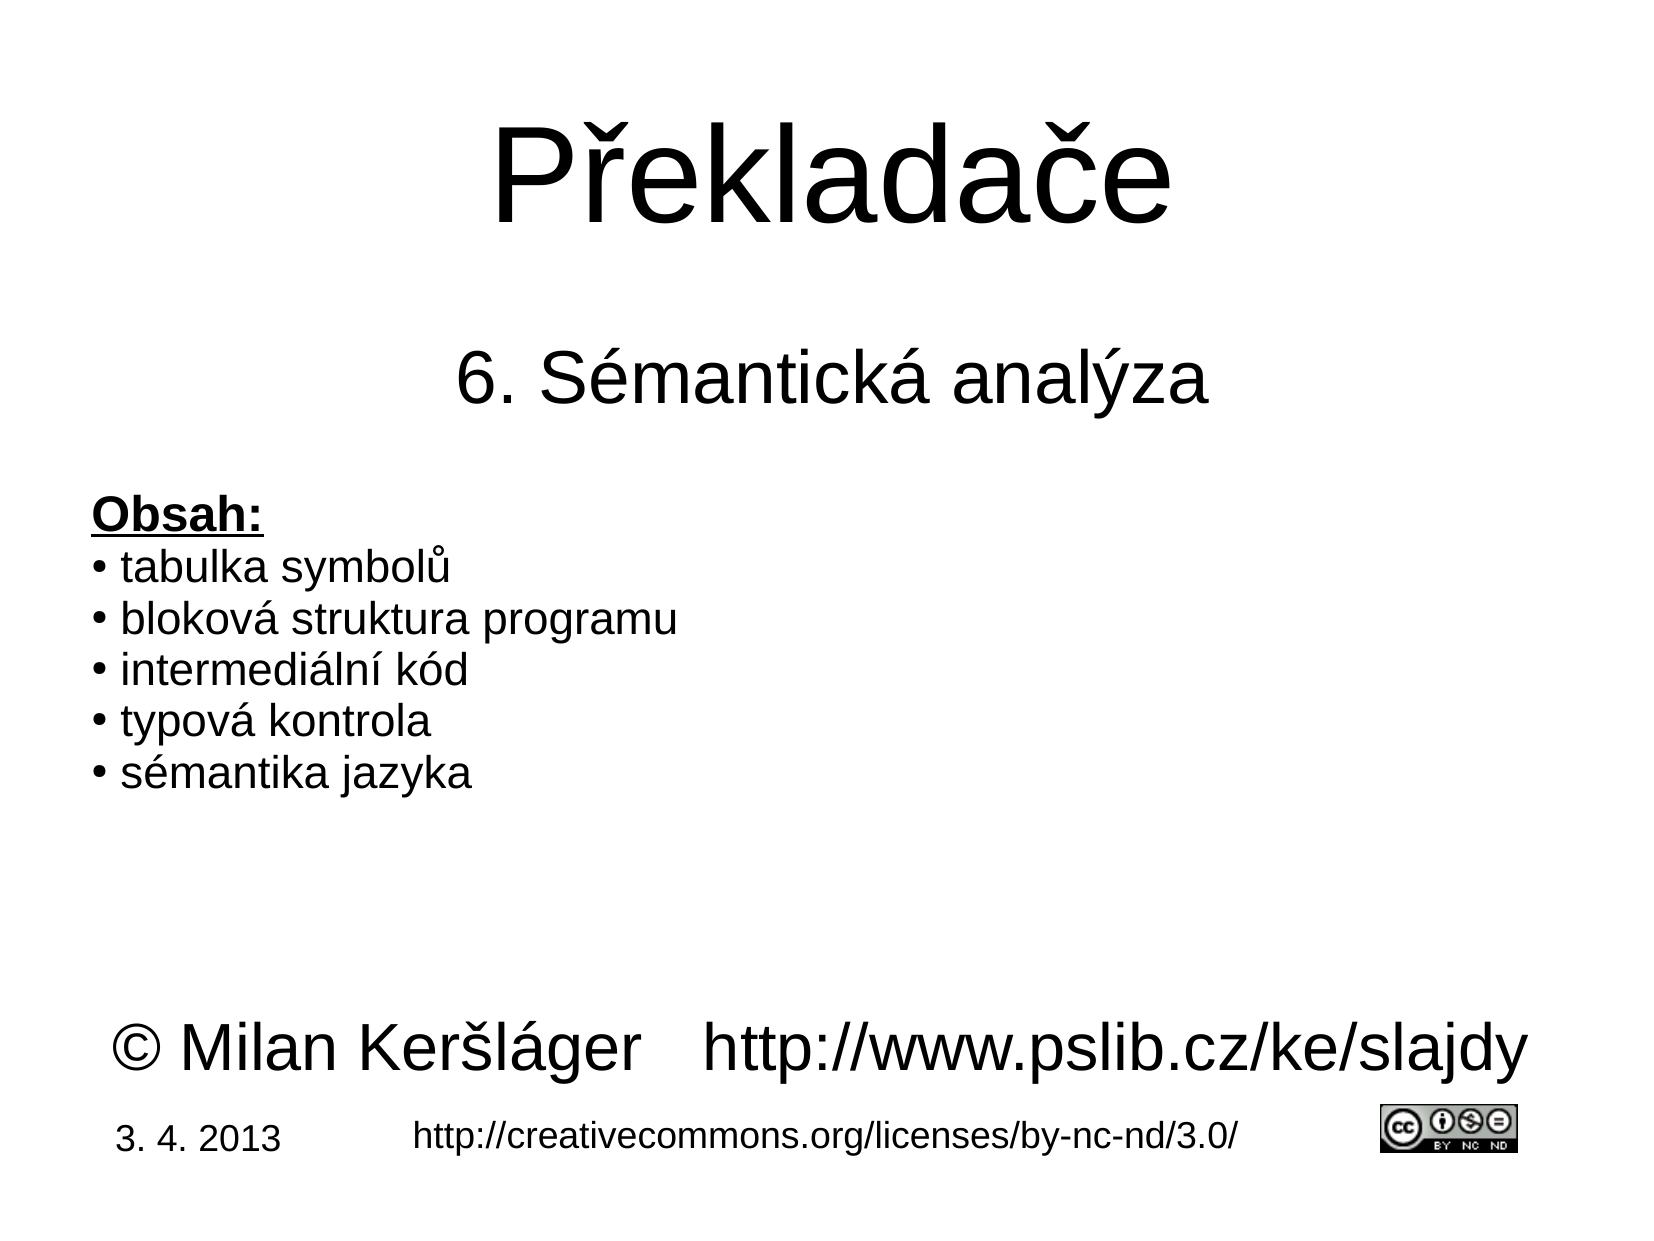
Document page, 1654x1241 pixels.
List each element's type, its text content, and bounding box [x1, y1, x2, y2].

text_box http://creativecommons.org/licenses/by-nc-nd/3.0/ [339, 1107, 1313, 1165]
title Překladače 6. Sémantická analýza [88, 56, 1577, 461]
text_box 3. 4. 2013 [100, 1110, 337, 1168]
list © Milan Keršláger http://www.pslib.cz/ke/slajdy [76, 1009, 1565, 1087]
text_box Obsah: tabulka symbolů bloková struktura programu intermediální kód typová kontrola sémantika jazyka [76, 478, 1583, 806]
picture [1380, 1104, 1518, 1153]
